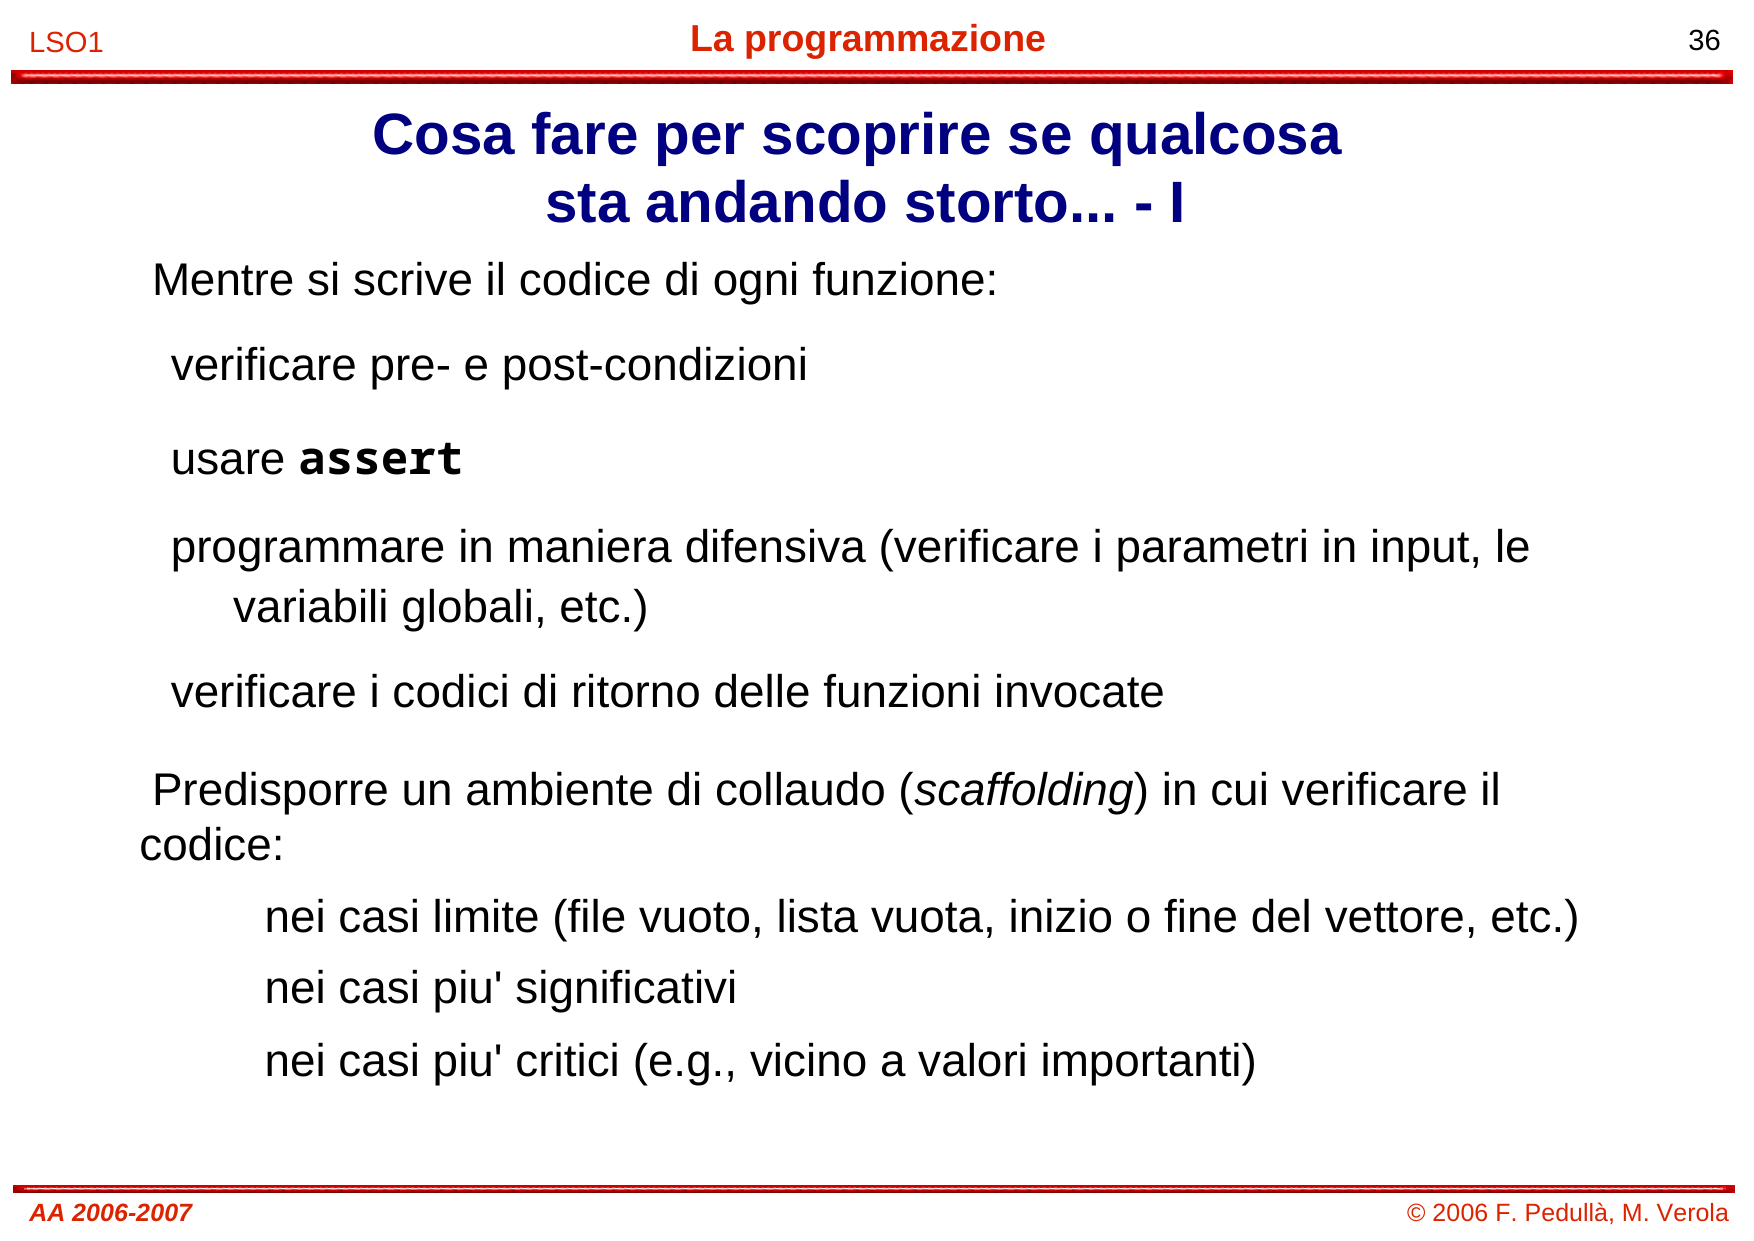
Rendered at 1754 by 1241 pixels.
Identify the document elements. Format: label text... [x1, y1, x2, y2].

list Mentre si scrive il codice di ogni funzione: verificare pre- e post-condizioni usare assert programmare in maniera difensiva (verificare i parametri in input, le variabili globali, etc.) verificare i codici di ritorno delle funzioni invocate Predisporre un ambiente di collaudo (scaffolding) in cui verificare il codice: nei casi limite (file vuoto, lista vuota, inizio o fine del vettore, etc.) nei casi piu' significativi nei casi piu' critici (e.g., vicino a valori importanti) [77, 250, 1600, 1106]
text_box Cosa fare per scoprire se qualcosa sta andando storto... - I [75, 98, 1657, 232]
picture [13, 1185, 1735, 1193]
picture [11, 70, 1733, 84]
